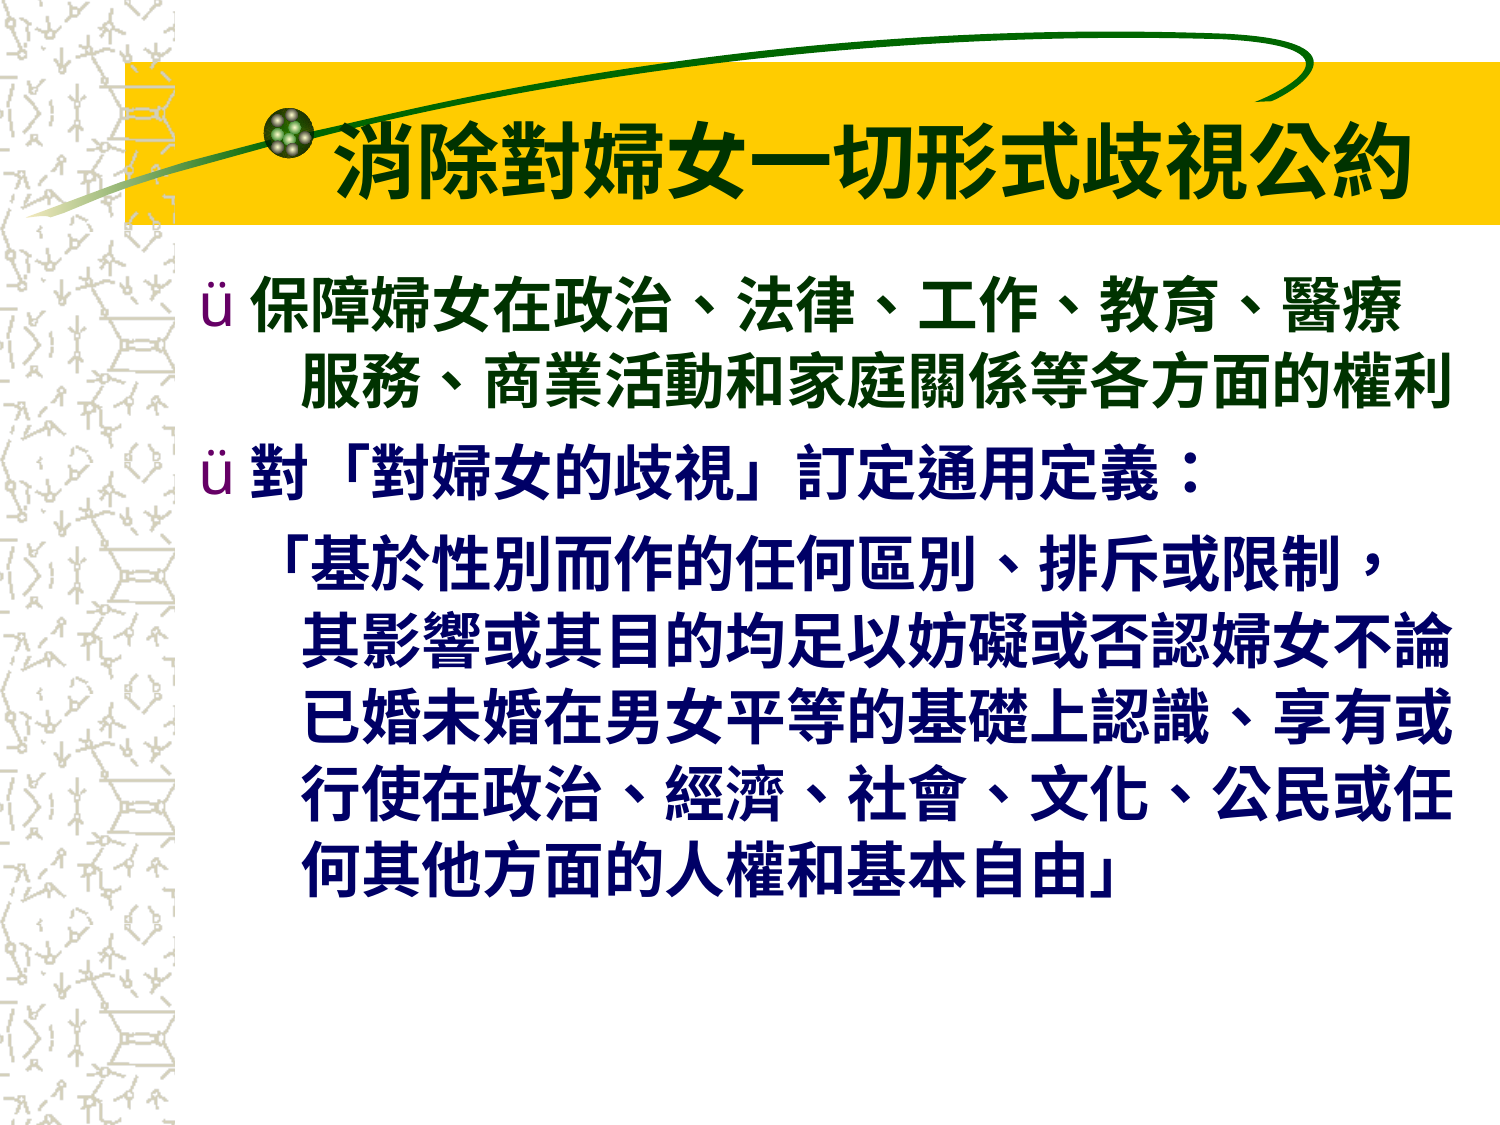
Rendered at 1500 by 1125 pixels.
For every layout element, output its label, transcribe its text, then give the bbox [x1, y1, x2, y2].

list 保障婦女在政治、法律、工作、教育、醫療服務、商業活動和家庭關係等各方面的權利 對「對婦女的歧視」訂定通用定義： 「基於性別而作的任何區別、排斥或限制，其影響或其目的均足以妨礙或否認婦女不論已婚未婚在男女平等的基礎上認識、享有或行使在政治、經濟、社會、文化、公民或任何其他方面的人權和基本自由」 [183, 255, 1471, 931]
title 消除對婦女一切形式歧視公約 [247, 101, 1500, 290]
